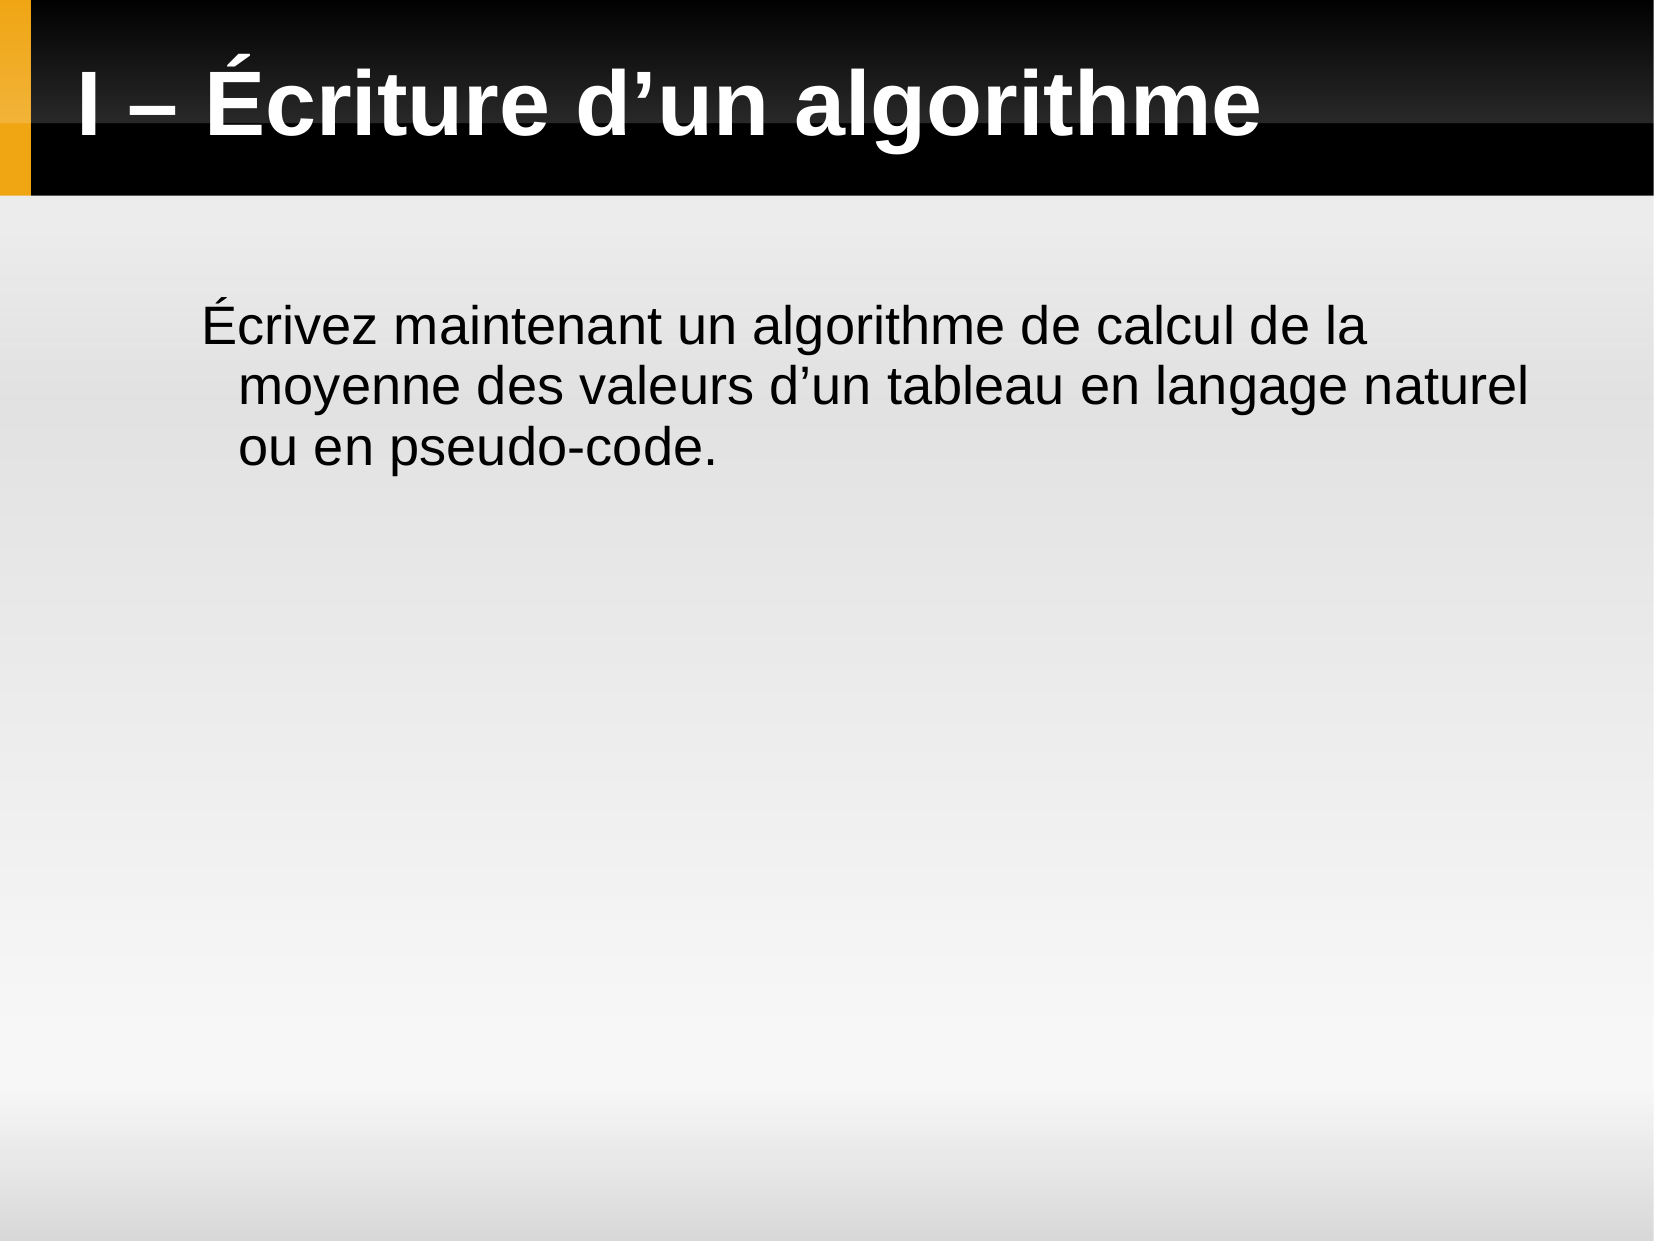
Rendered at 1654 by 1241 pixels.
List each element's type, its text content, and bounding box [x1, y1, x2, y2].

picture [0, 0, 1654, 1241]
list Écrivez maintenant un algorithme de calcul de la moyenne des valeurs d’un tableau en langage naturel ou en pseudo-code. [88, 295, 1577, 1039]
title I – Écriture d’un algorithme [76, 0, 1565, 208]
